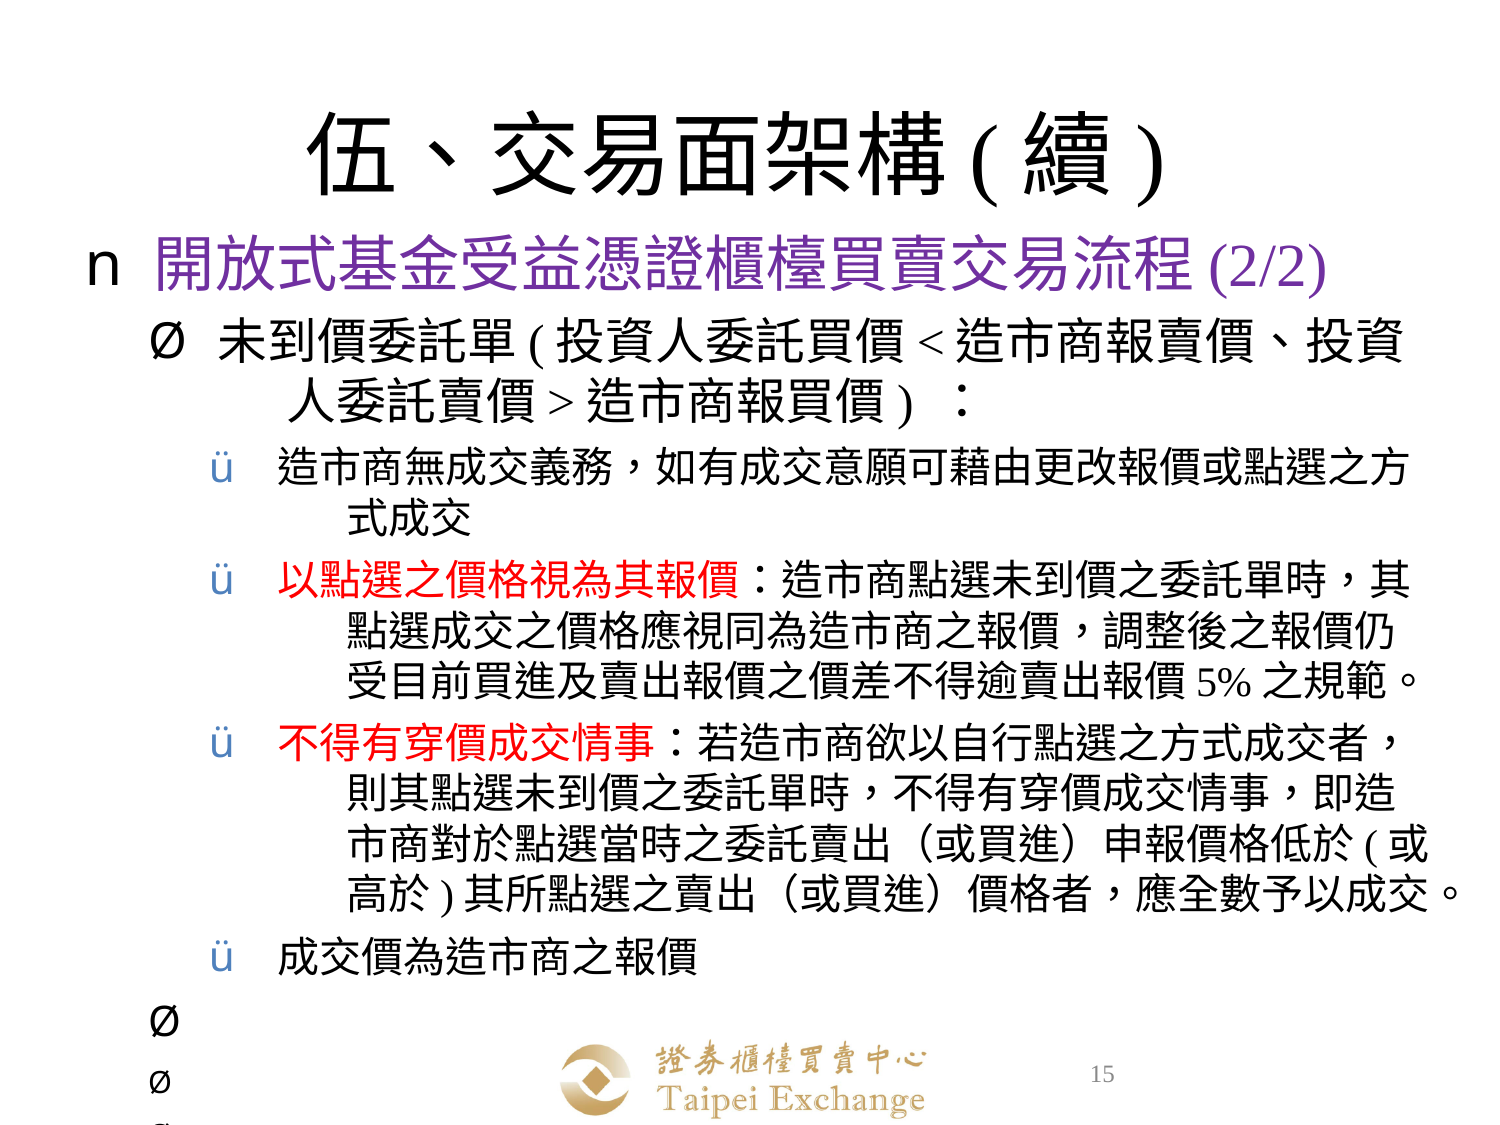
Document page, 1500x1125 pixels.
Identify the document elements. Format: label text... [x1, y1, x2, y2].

list 開放式基金受益憑證櫃檯買賣交易流程(2/2) 未到價委託單(投資人委託買價<造市商報賣價、投資人委託賣價>造市商報買價) ： 造市商無成交義務，如有成交意願可藉由更改報價或點選之方式成交 以點選之價格視為其報價：造市商點選未到價之委託單時，其點選成交之價格應視同為造市商之報價，調整後之報價仍受目前買進及賣出報價之價差不得逾賣出報價5%之規範。 不得有穿價成交情事：若造市商欲以自行點選之方式成交者，則其點選未到價之委託單時，不得有穿價成交情事，即造市商對於點選當時之委託賣出（或買進）申報價格低於(或高於)其所點選之賣出（或買進）價格者，應全數予以成交。 成交價為造市商之報價 [53, 231, 1447, 1071]
text_box [1074, 1042, 1426, 1103]
title 伍、交易面架構(續) [88, 42, 1383, 231]
